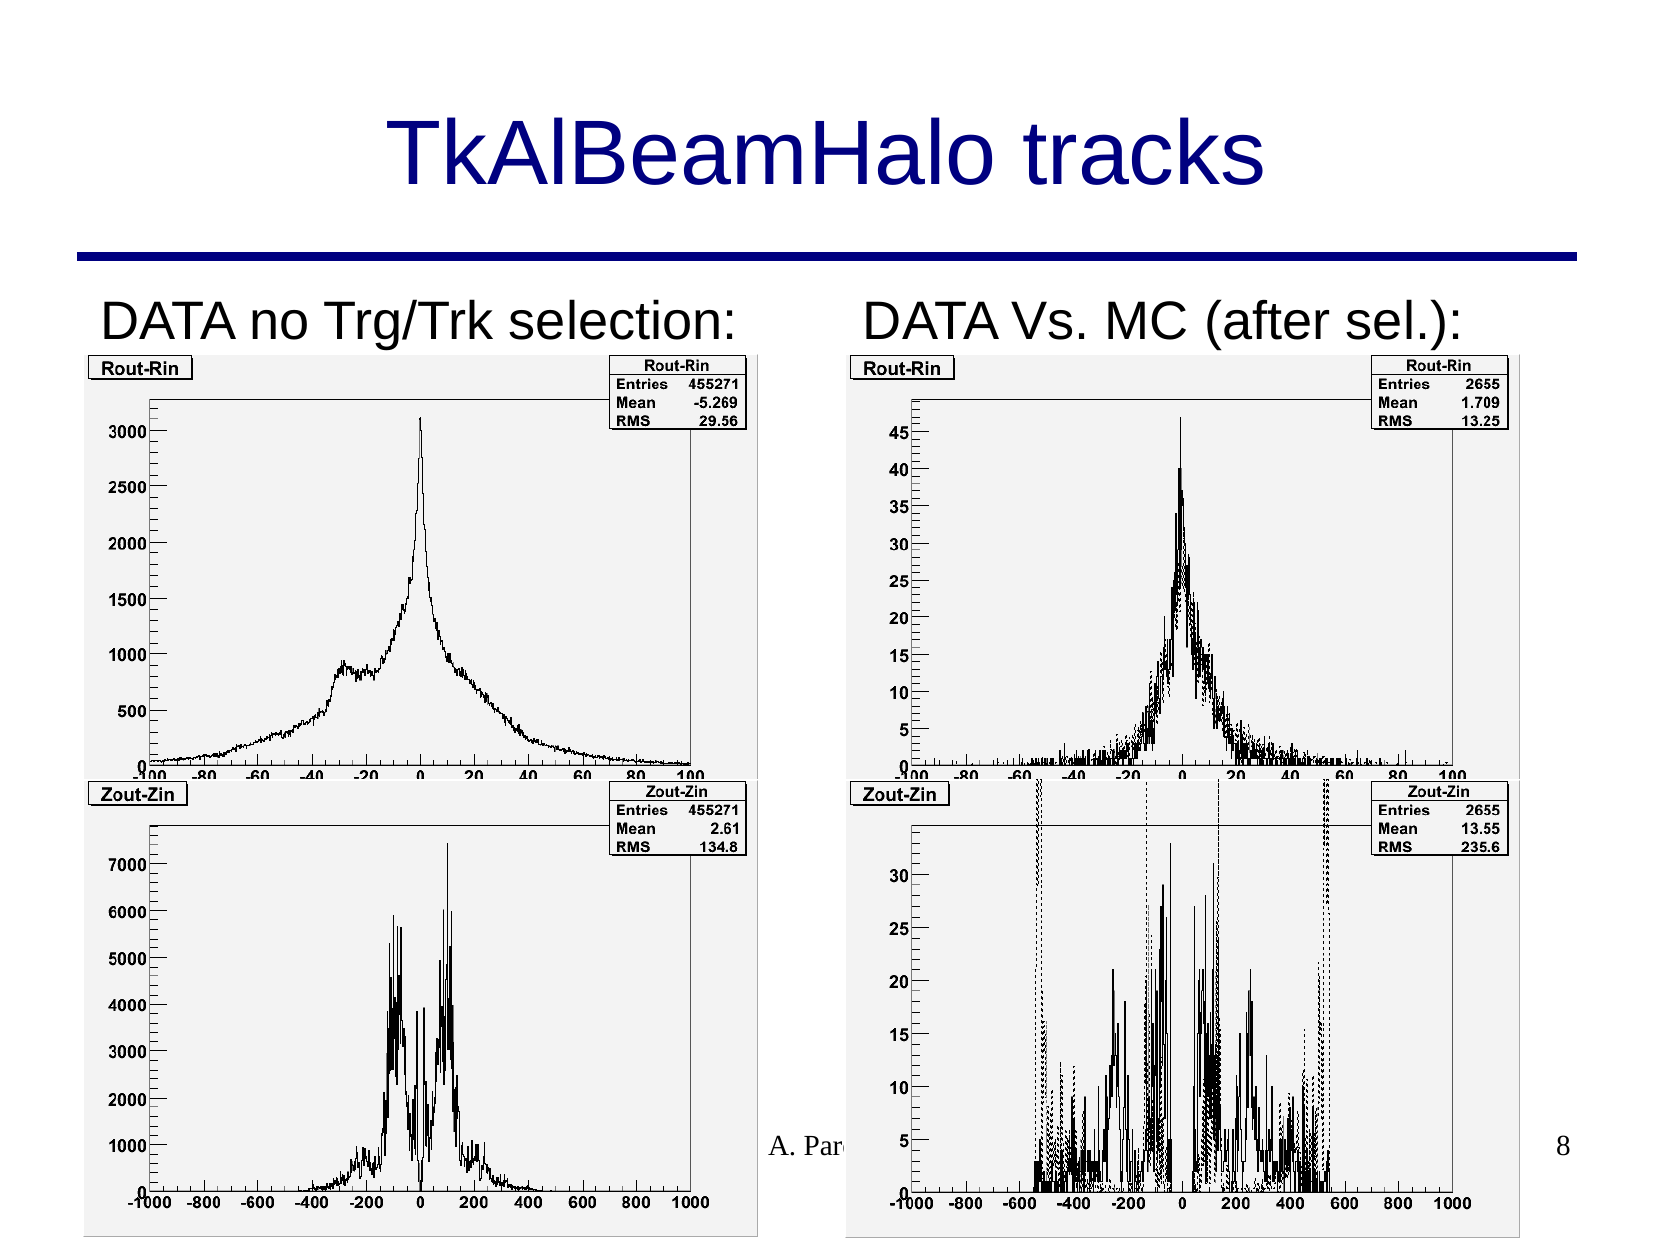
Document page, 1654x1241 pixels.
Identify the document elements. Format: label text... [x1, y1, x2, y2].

list DATA no Trg/Trk selection: [82, 290, 809, 1109]
picture [844, 353, 1520, 1238]
picture [82, 353, 758, 1238]
title TkAlBeamHalo tracks [82, 49, 1571, 257]
list DATA Vs. MC (after sel.): [845, 290, 1572, 1094]
